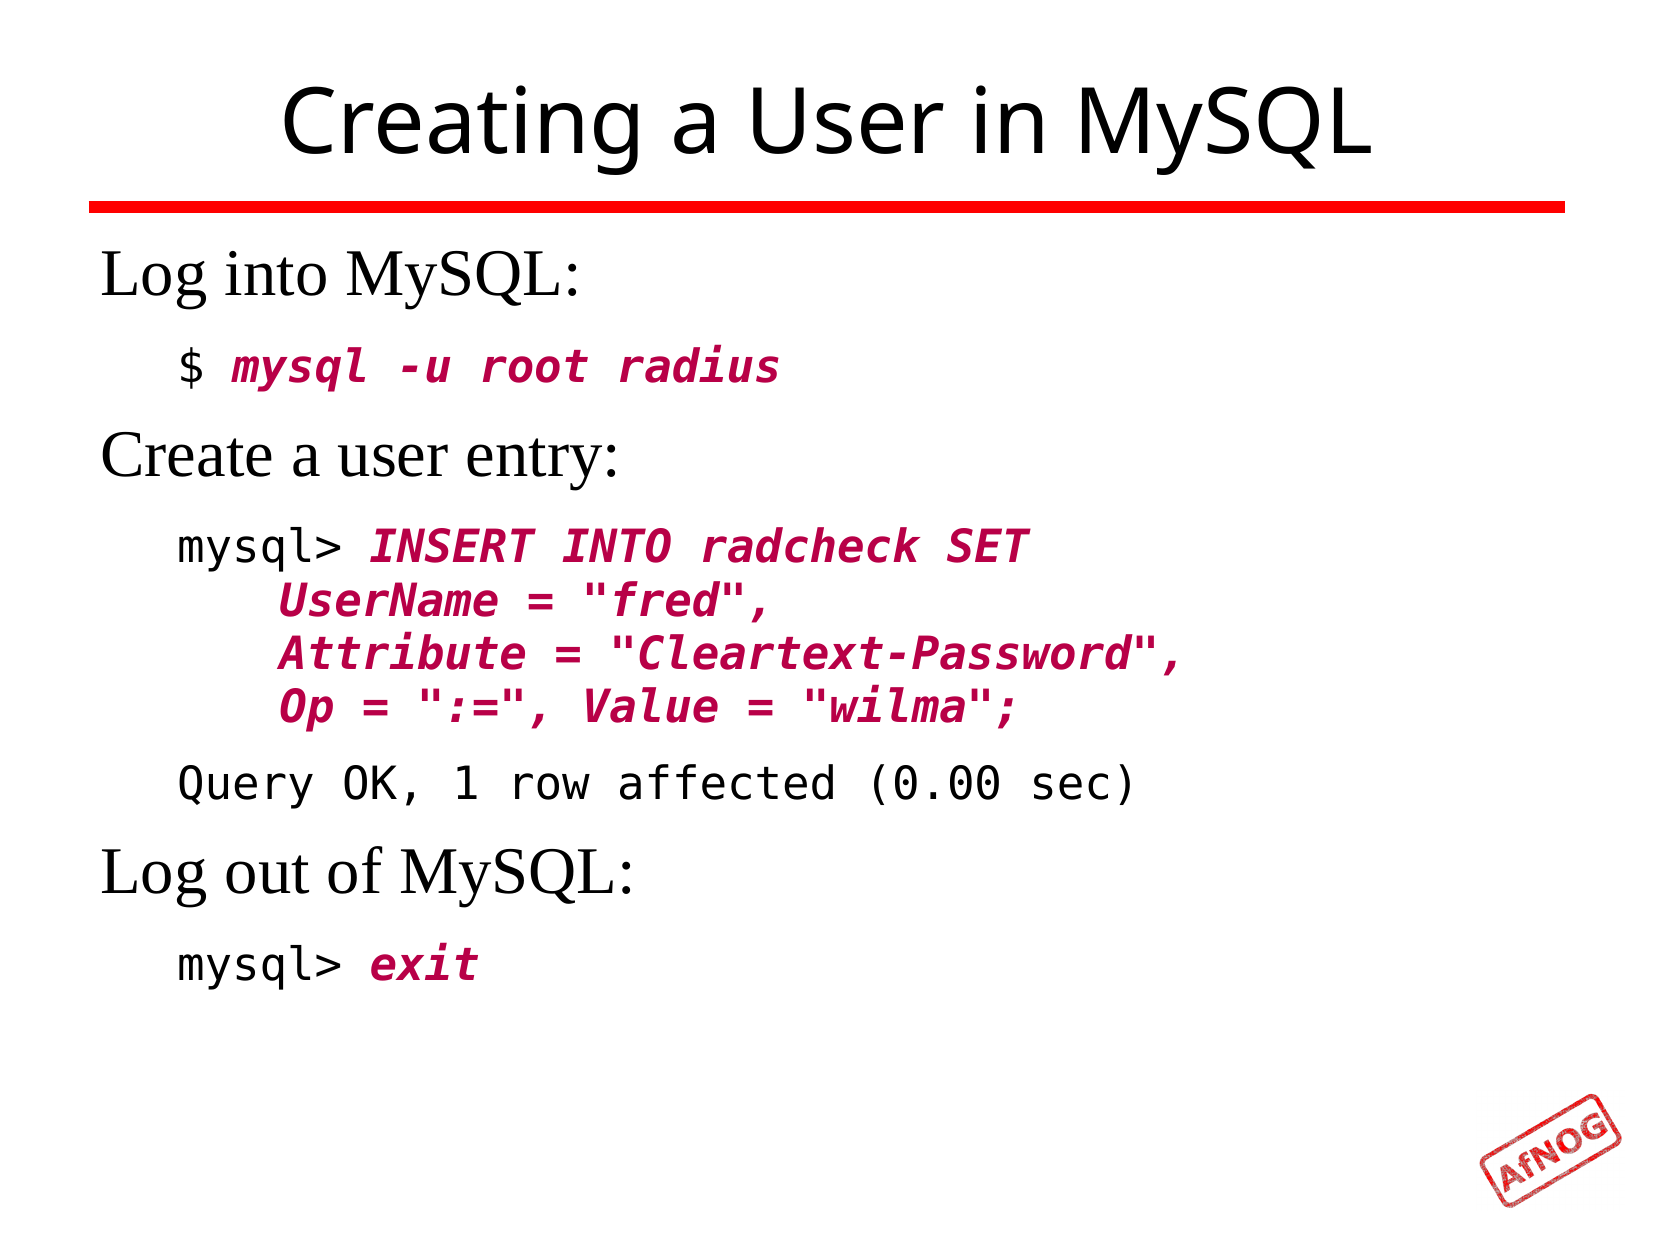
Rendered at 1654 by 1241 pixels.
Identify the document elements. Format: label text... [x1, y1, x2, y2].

picture [1476, 1090, 1625, 1211]
title Creating a User in MySQL [88, 29, 1565, 207]
list Log into MySQL: $ mysql -u root radius Create a user entry: mysql> INSERT INTO radcheck SET UserName = "fred", Attribute = "Cleartext-Password", Op = ":=", Value = "wilma"; Query OK, 1 row affected (0.00 sec) Log out of MySQL: mysql> exit [82, 236, 1571, 1123]
